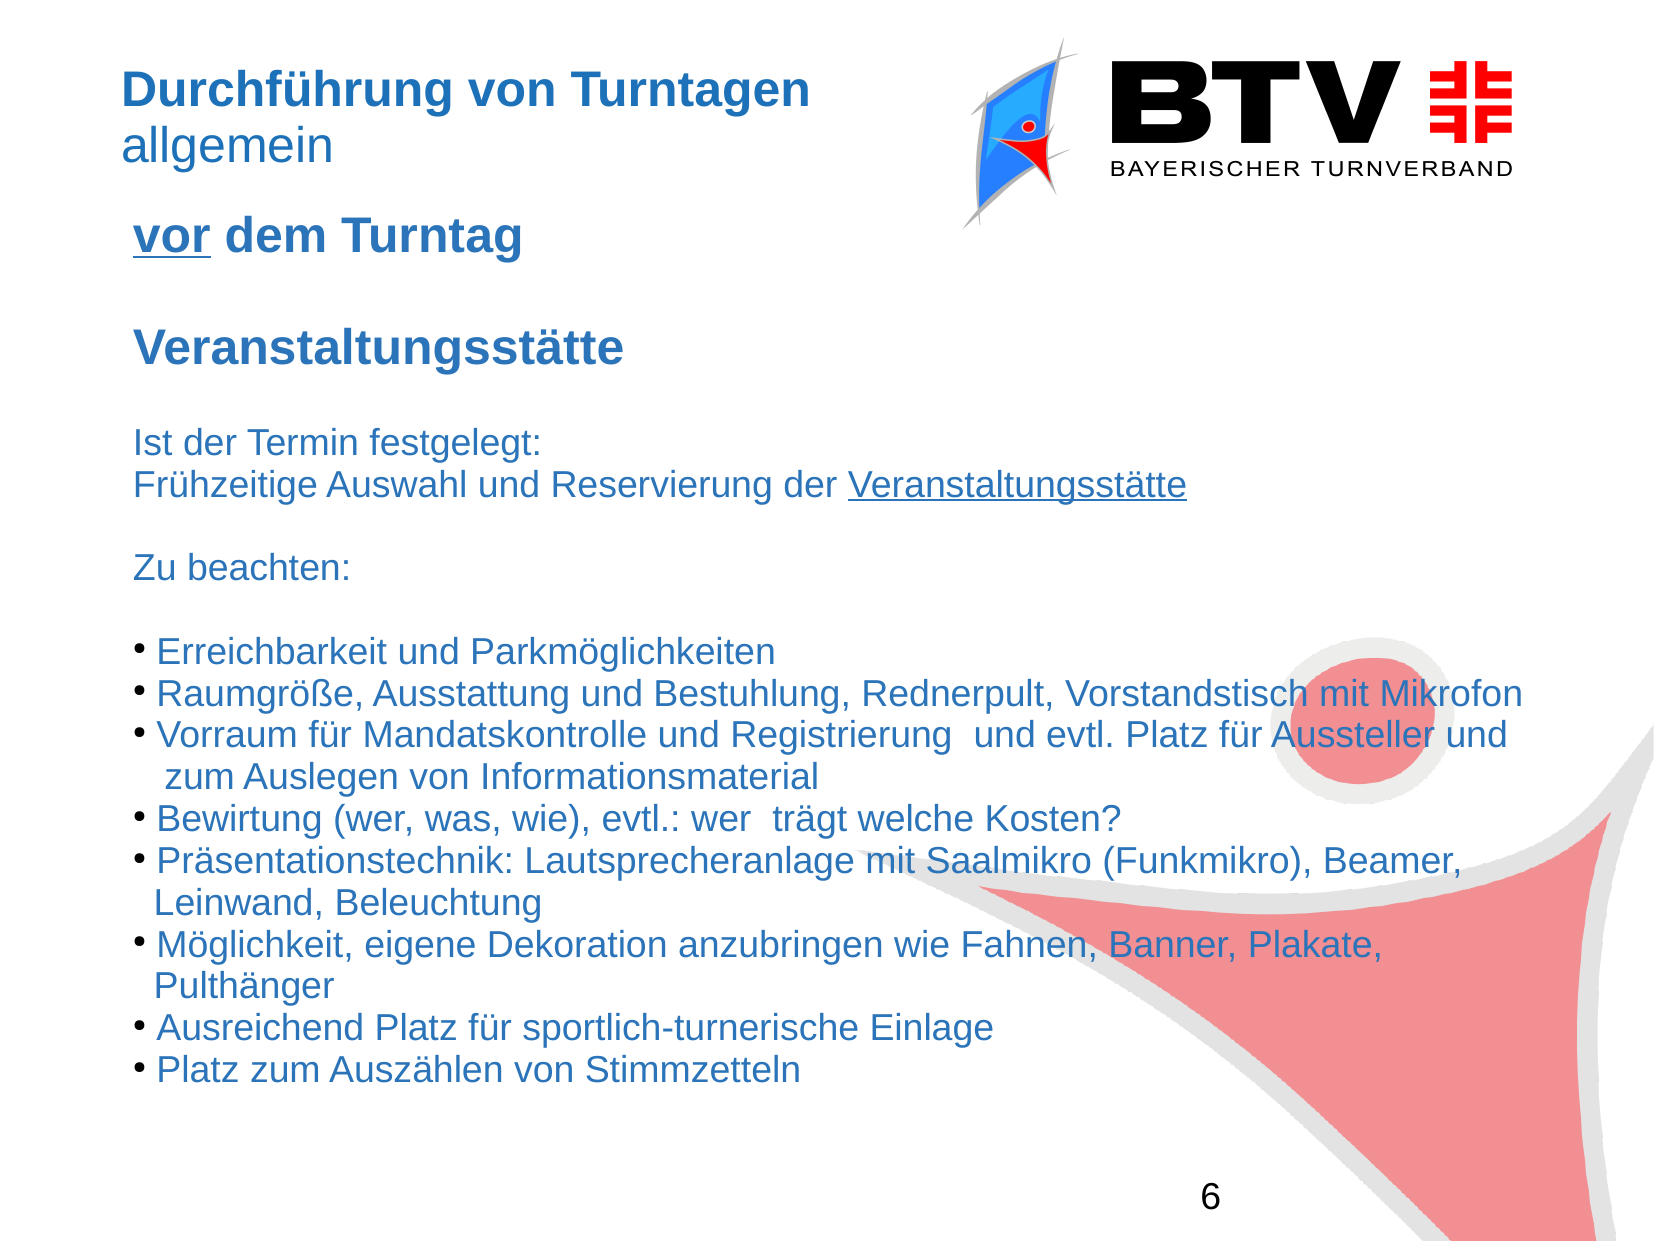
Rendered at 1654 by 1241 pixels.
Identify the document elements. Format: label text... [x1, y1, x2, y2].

picture [939, 24, 1548, 200]
subtitle vor dem Turntag Veranstaltungsstätte Ist der Termin festgelegt: Frühzeitige Auswahl und Reservierung der Veranstaltungsstätte Zu beachten: Erreichbarkeit und Parkmöglichkeiten Raumgröße, Ausstattung und Bestuhlung, Rednerpult, Vorstandstisch mit Mikrofon Vorraum für Mandatskontrolle und Registrierung und evtl. Platz für Aussteller und zum Auslegen von Informationsmaterial Bewirtung (wer, was, wie), evtl.: wer trägt welche Kosten? Präsentationstechnik: Lautsprecheranlage mit Saalmikro (Funkmikro), Beamer, Leinwand, Beleuchtung Möglichkeit, eigene Dekoration anzubringen wie Fahnen, Banner, Plakate, Pulthänger Ausreichend Platz für sportlich-turnerische Einlage Platz zum Auszählen von Stimmzetteln [118, 200, 1548, 1193]
text_box <Nummer> [1185, 1169, 1571, 1216]
picture [854, 637, 1654, 1241]
title Durchführung von Turntagen allgemein [106, 54, 892, 201]
